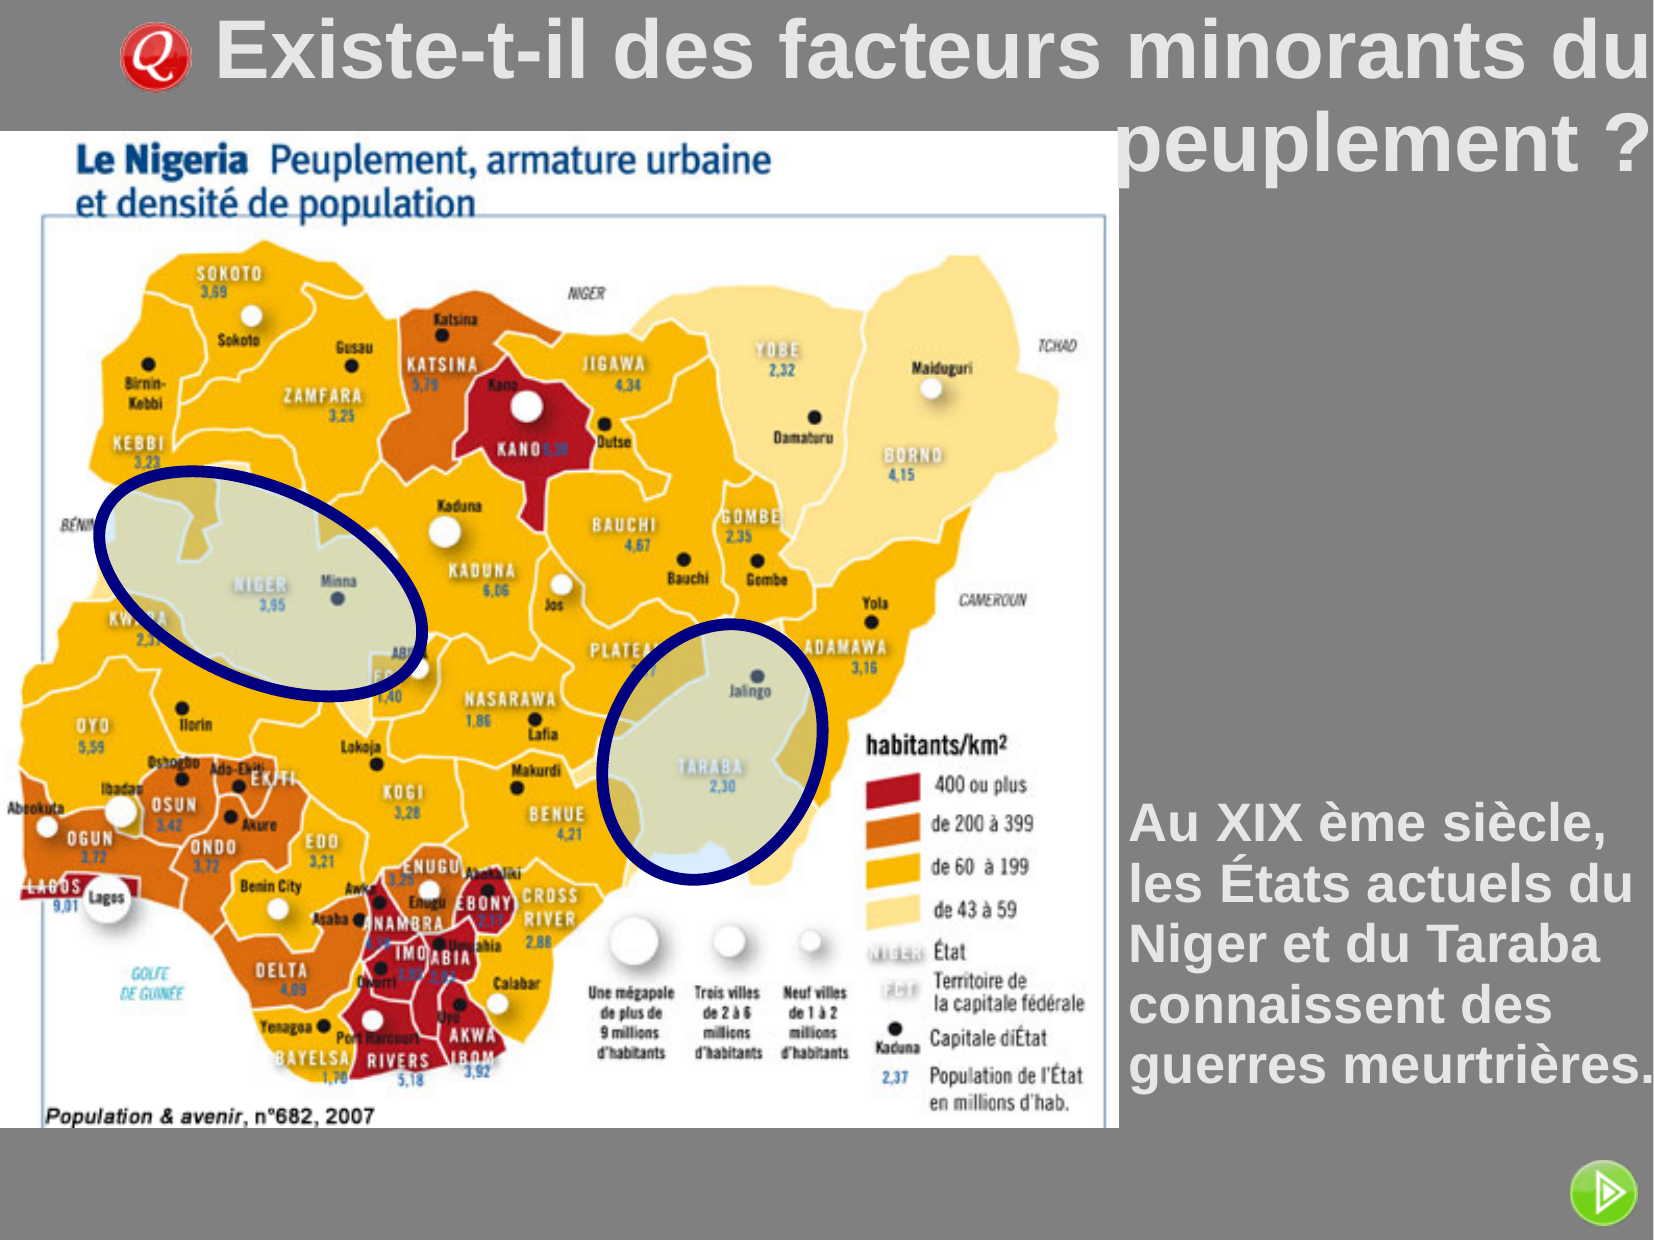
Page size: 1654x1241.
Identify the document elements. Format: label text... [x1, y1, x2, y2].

picture [1570, 1160, 1638, 1226]
picture [120, 22, 192, 93]
text_box [99, 471, 423, 697]
text_box [602, 624, 823, 880]
picture [0, 131, 1119, 1128]
title Existe-t-il des facteurs minorants du peuplement ? [165, 0, 1654, 193]
text_box Au XIX ème siècle, les États actuels du Niger et du Taraba connaissent des guerres meurtrières. [1113, 785, 1654, 1111]
